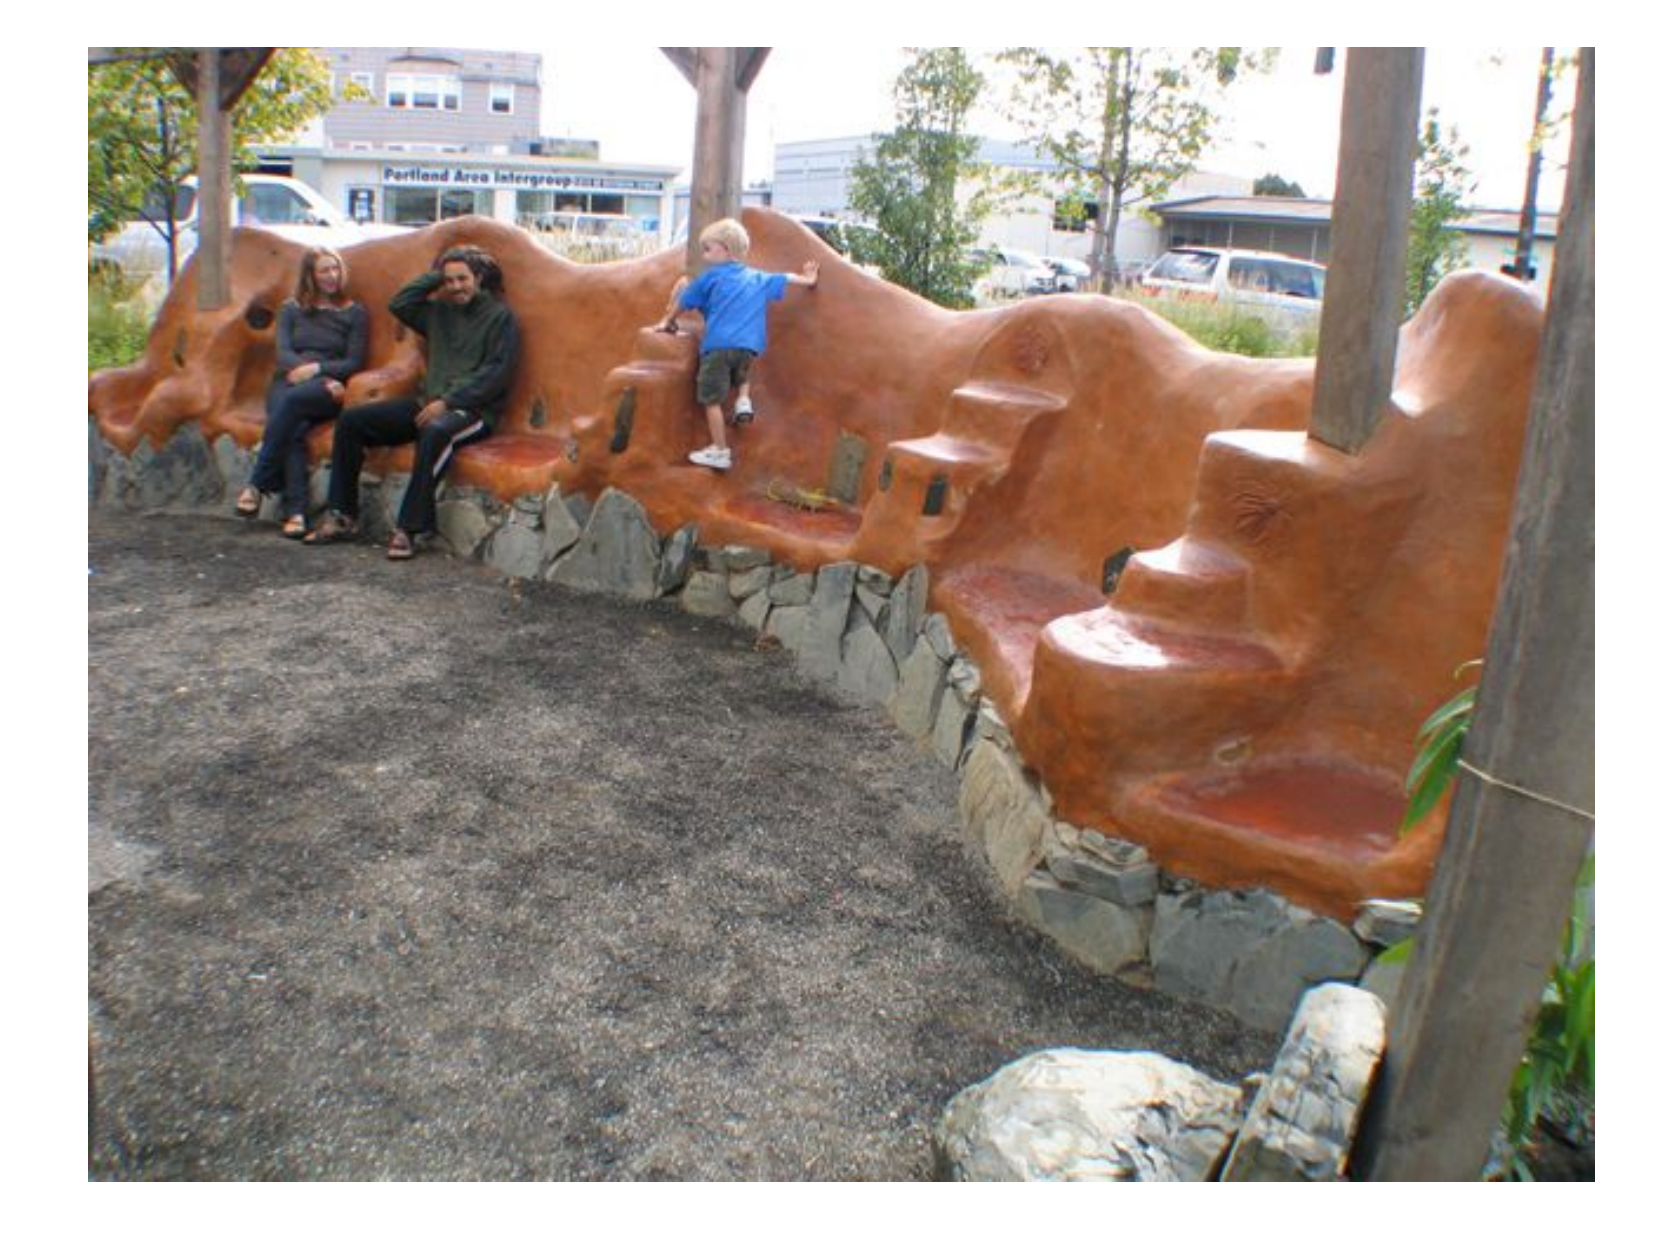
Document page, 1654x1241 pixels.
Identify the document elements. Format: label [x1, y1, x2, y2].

picture [88, 47, 1595, 1182]
